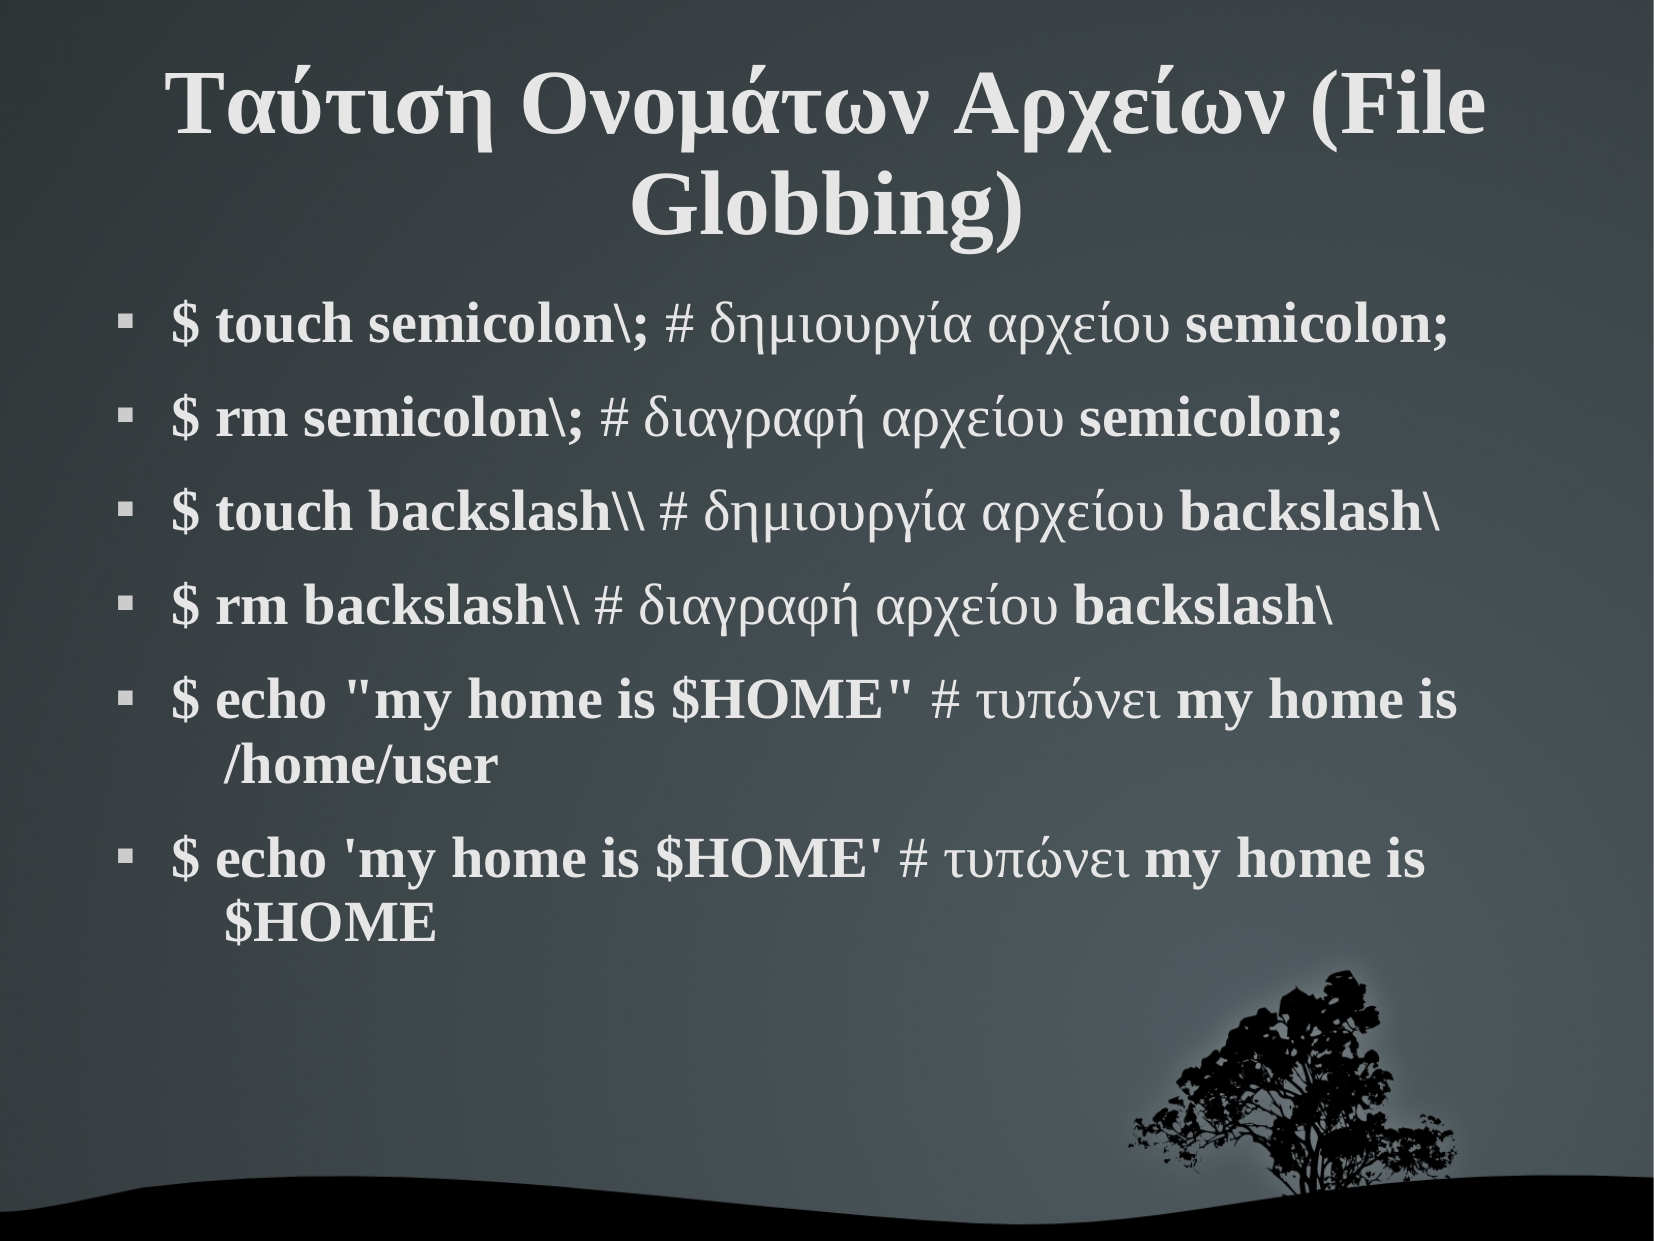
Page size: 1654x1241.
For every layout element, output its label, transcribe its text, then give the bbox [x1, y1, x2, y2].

list $ touch semicolon\; # δημιουργία αρχείου semicolon; $ rm semicolon\; # διαγραφή αρχείου semicolon; $ touch backslash\\ # δημιουργία αρχείου backslash\ $ rm backslash\\ # διαγραφή αρχείου backslash\ $ echo "my home is $HOME" # τυπώνει my home is /home/user $ echo 'my home is $HOME' # τυπώνει my home is $HOME [82, 290, 1571, 1152]
picture [0, 0, 1654, 1241]
title Ταύτιση Ονομάτων Αρχείων (File Globbing) [82, 33, 1572, 273]
